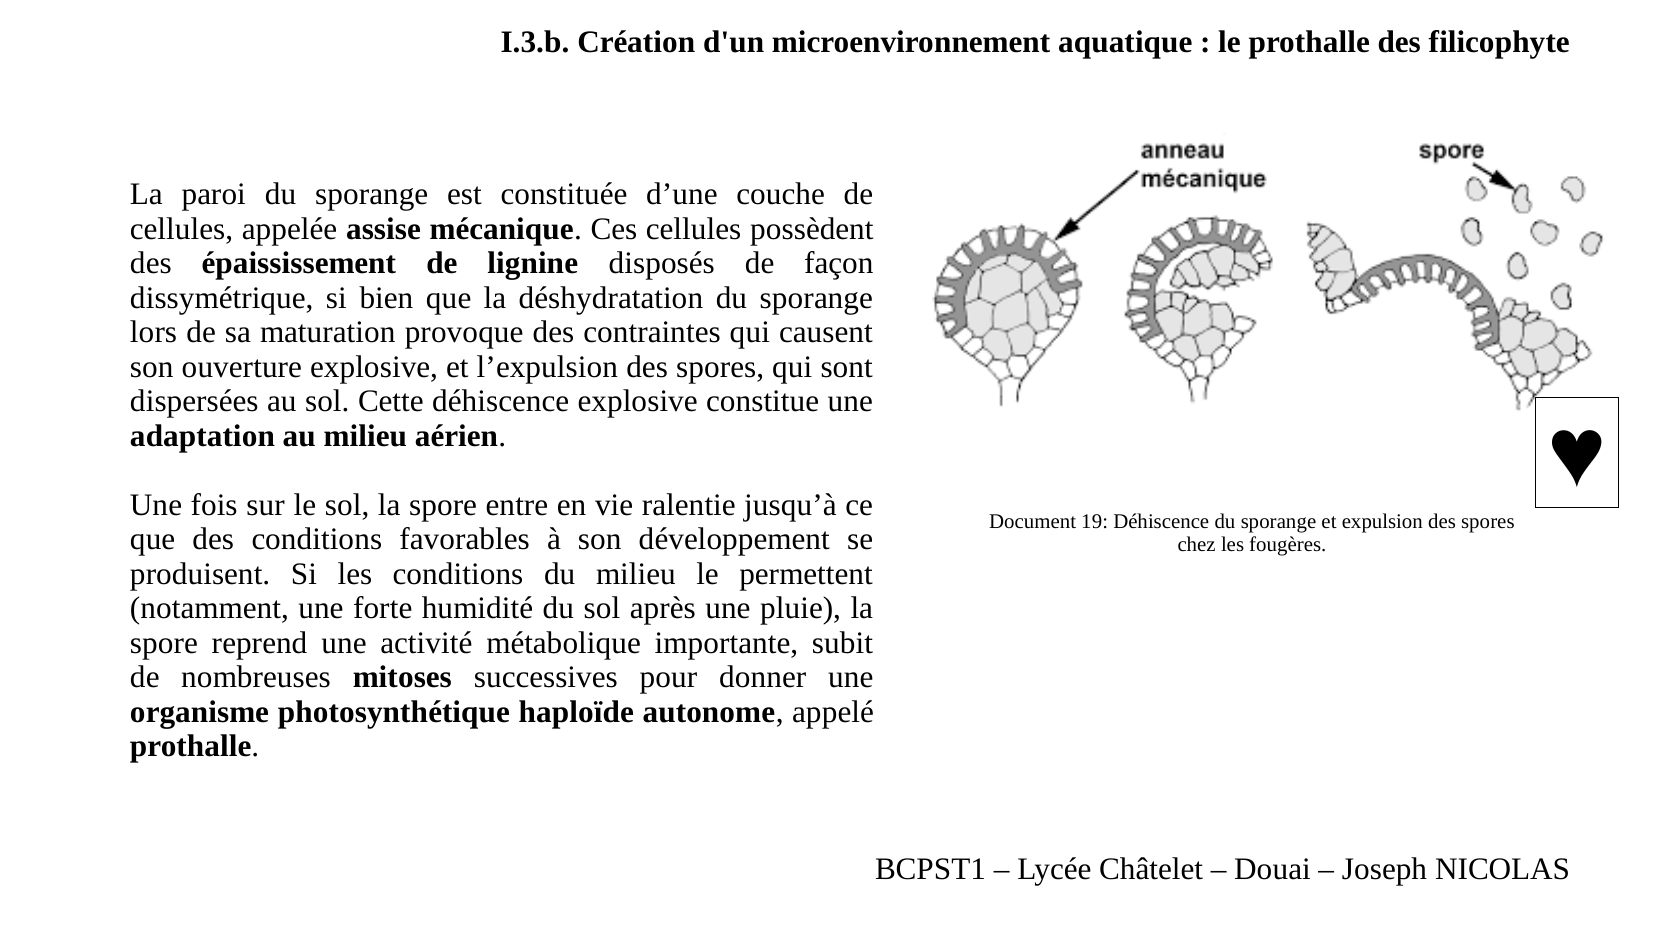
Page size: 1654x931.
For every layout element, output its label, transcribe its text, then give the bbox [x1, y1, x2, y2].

text_box BCPST1 – Lycée Châtelet – Douai – Joseph NICOLAS [637, 832, 1571, 905]
text_box Document 19: Déhiscence du sporange et expulsion des spores chez les fougères. [980, 486, 1524, 579]
text_box La paroi du sporange est constituée d’une couche de cellules, appelée assise mécanique. Ces cellules possèdent des épaississement de lignine disposés de façon dissymétrique, si bien que la déshydratation du sporange lors de sa maturation provoque des contraintes qui causent son ouverture explosive, et l’expulsion des spores, qui sont dispersées au sol. Cette déhiscence explosive constitue une adaptation au milieu aérien. Une fois sur le sol, la spore entre en vie ralentie jusqu’à ce que des conditions favorables à son développement se produisent. Si les conditions du milieu le permettent (notamment, une forte humidité du sol après une pluie), la spore reprend une activité métabolique importante, subit de nombreuses mitoses successives pour donner une organisme photosynthétique haploïde autonome, appelé prothalle. [129, 177, 875, 764]
text_box I.3.b. Création d'un microenvironnement aquatique : le prothalle des filicophyte [165, 5, 1572, 78]
picture [929, 132, 1619, 438]
text_box ♥ [1535, 397, 1619, 508]
